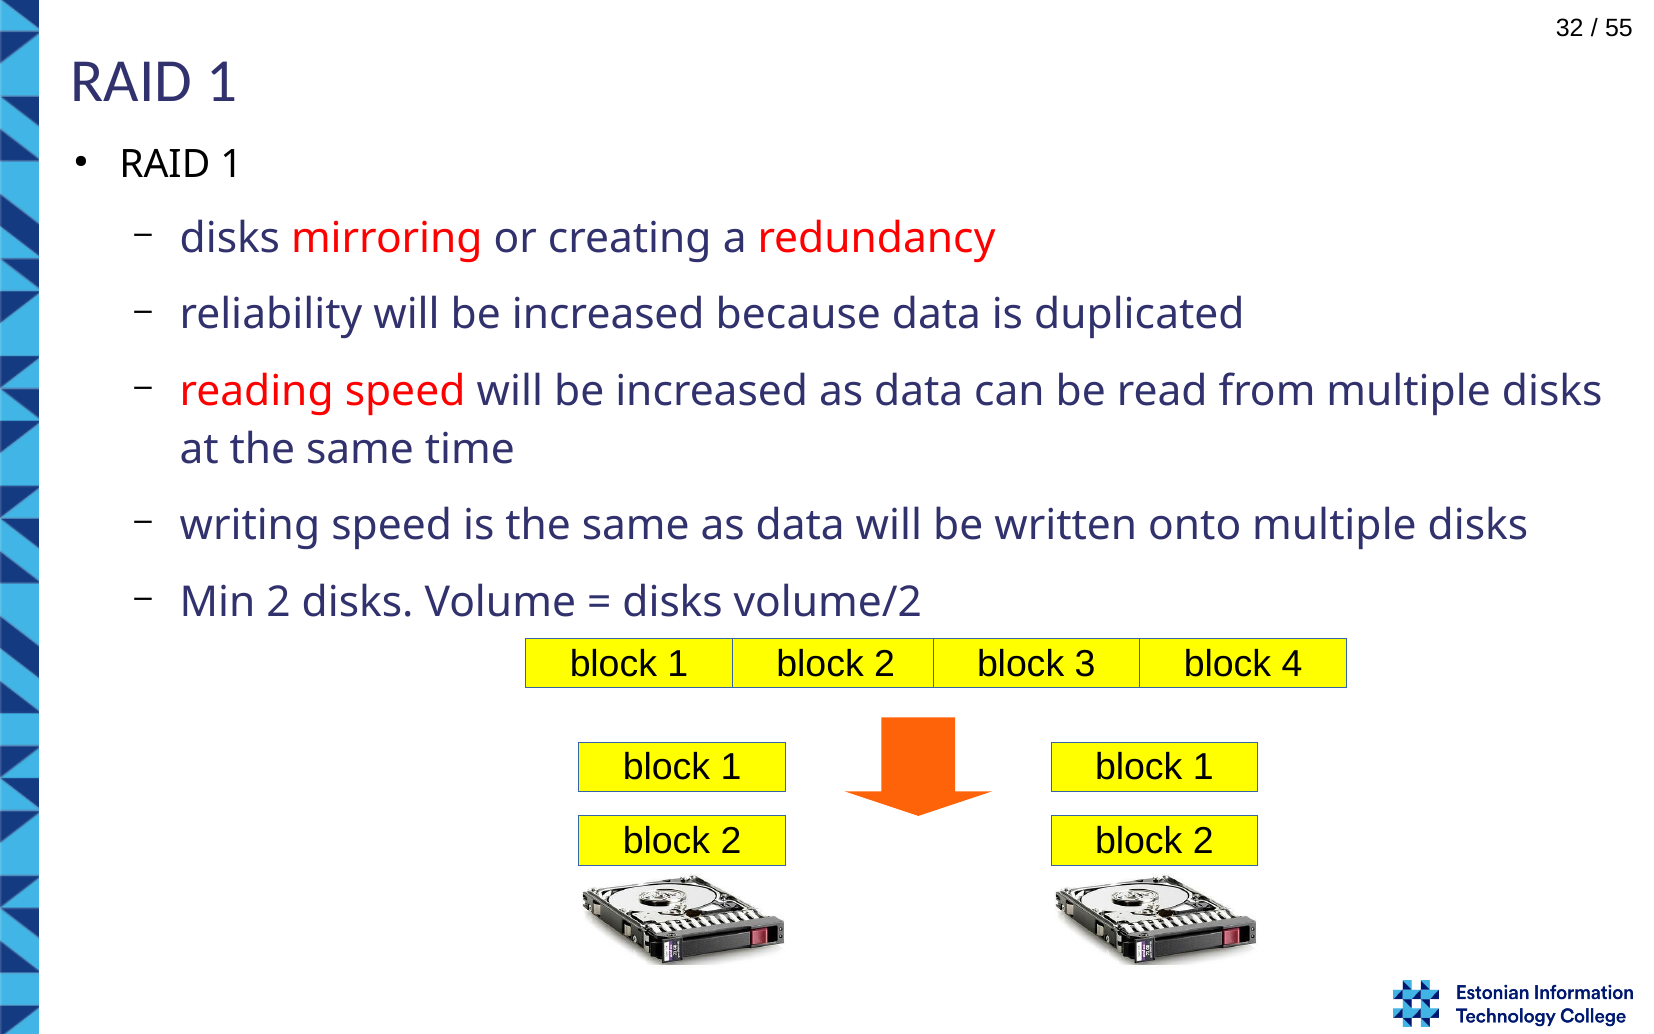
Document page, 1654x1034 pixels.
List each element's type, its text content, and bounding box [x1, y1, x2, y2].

title RAID 1 [70, 41, 1630, 130]
picture [1054, 869, 1258, 969]
text_box block 1 [525, 638, 732, 688]
text_box block 2 [578, 815, 786, 866]
text_box block 3 [933, 638, 1139, 688]
text_box block 2 [1051, 815, 1258, 866]
text_box [844, 717, 993, 816]
text_box block 1 [578, 742, 786, 792]
list RAID 1 disks mirroring or creating a redundancy reliability will be increased because data is duplicated reading speed will be increased as data can be read from multiple disks at the same time writing speed is the same as data will be written onto multiple disks Min 2 disks. Volume = disks volume/2 [59, 135, 1637, 632]
text_box block 1 [1051, 742, 1258, 792]
picture [1393, 980, 1633, 1027]
text_box block 4 [1139, 638, 1347, 688]
picture [581, 869, 786, 969]
text_box block 2 [732, 638, 933, 688]
